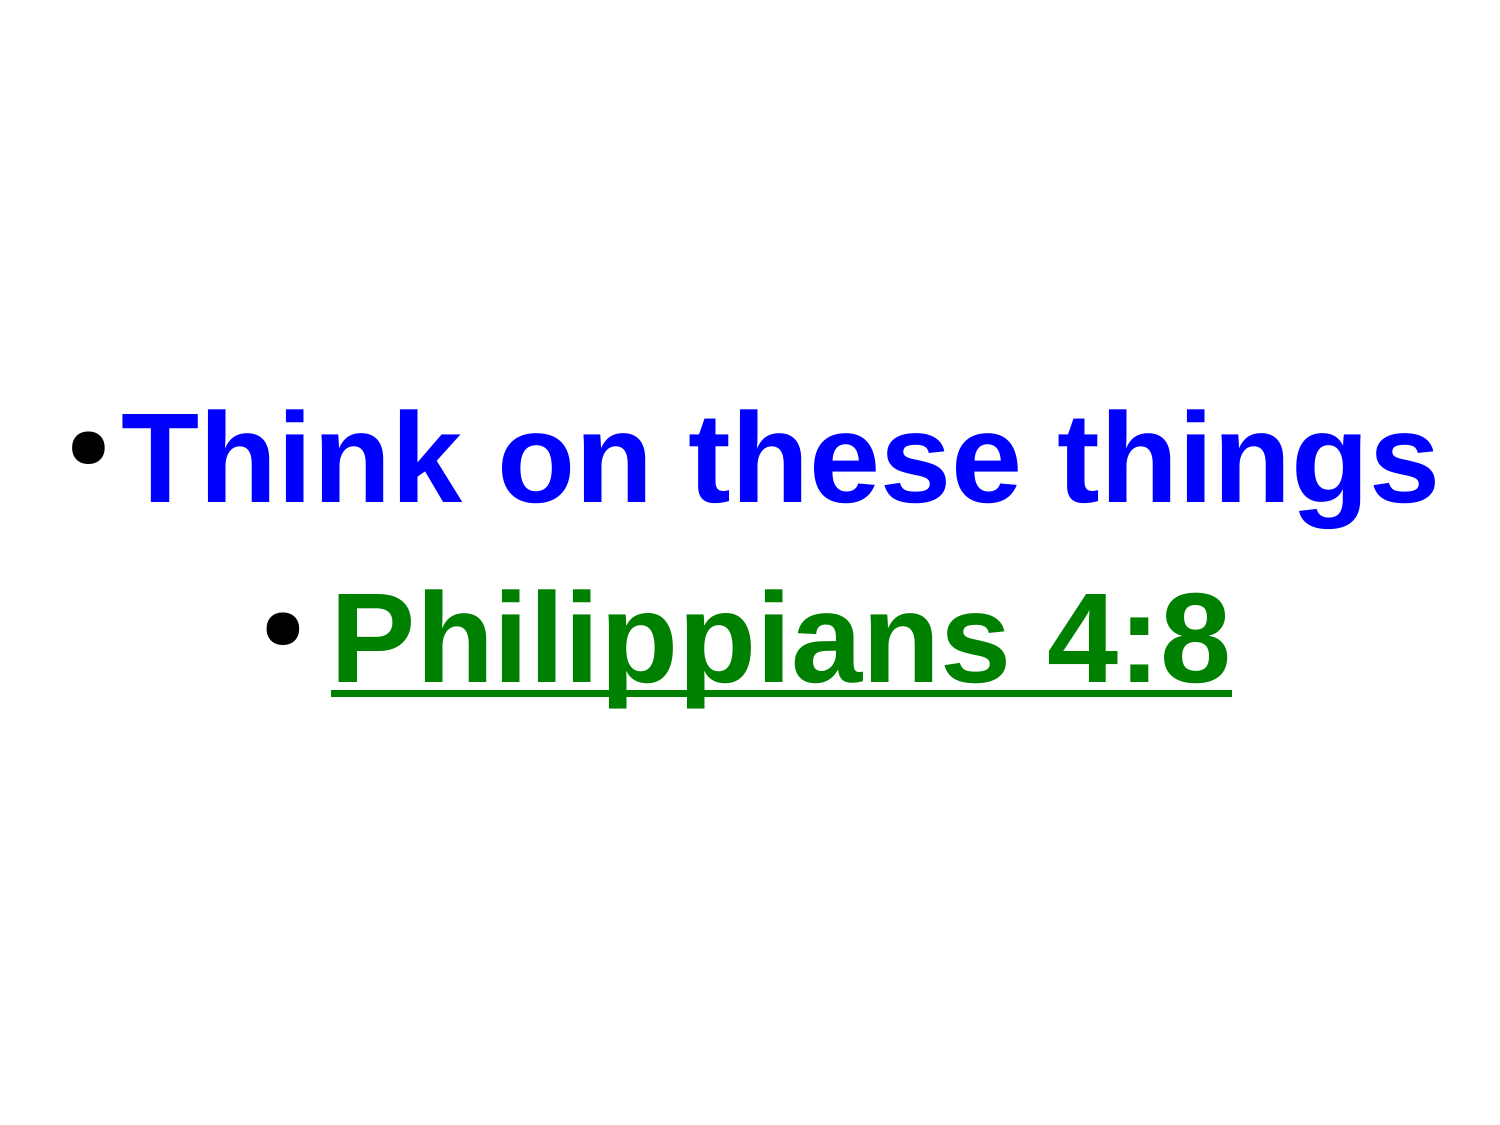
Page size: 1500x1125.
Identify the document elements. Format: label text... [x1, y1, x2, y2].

list Think on these things Philippians 4:8 [34, 374, 1463, 715]
